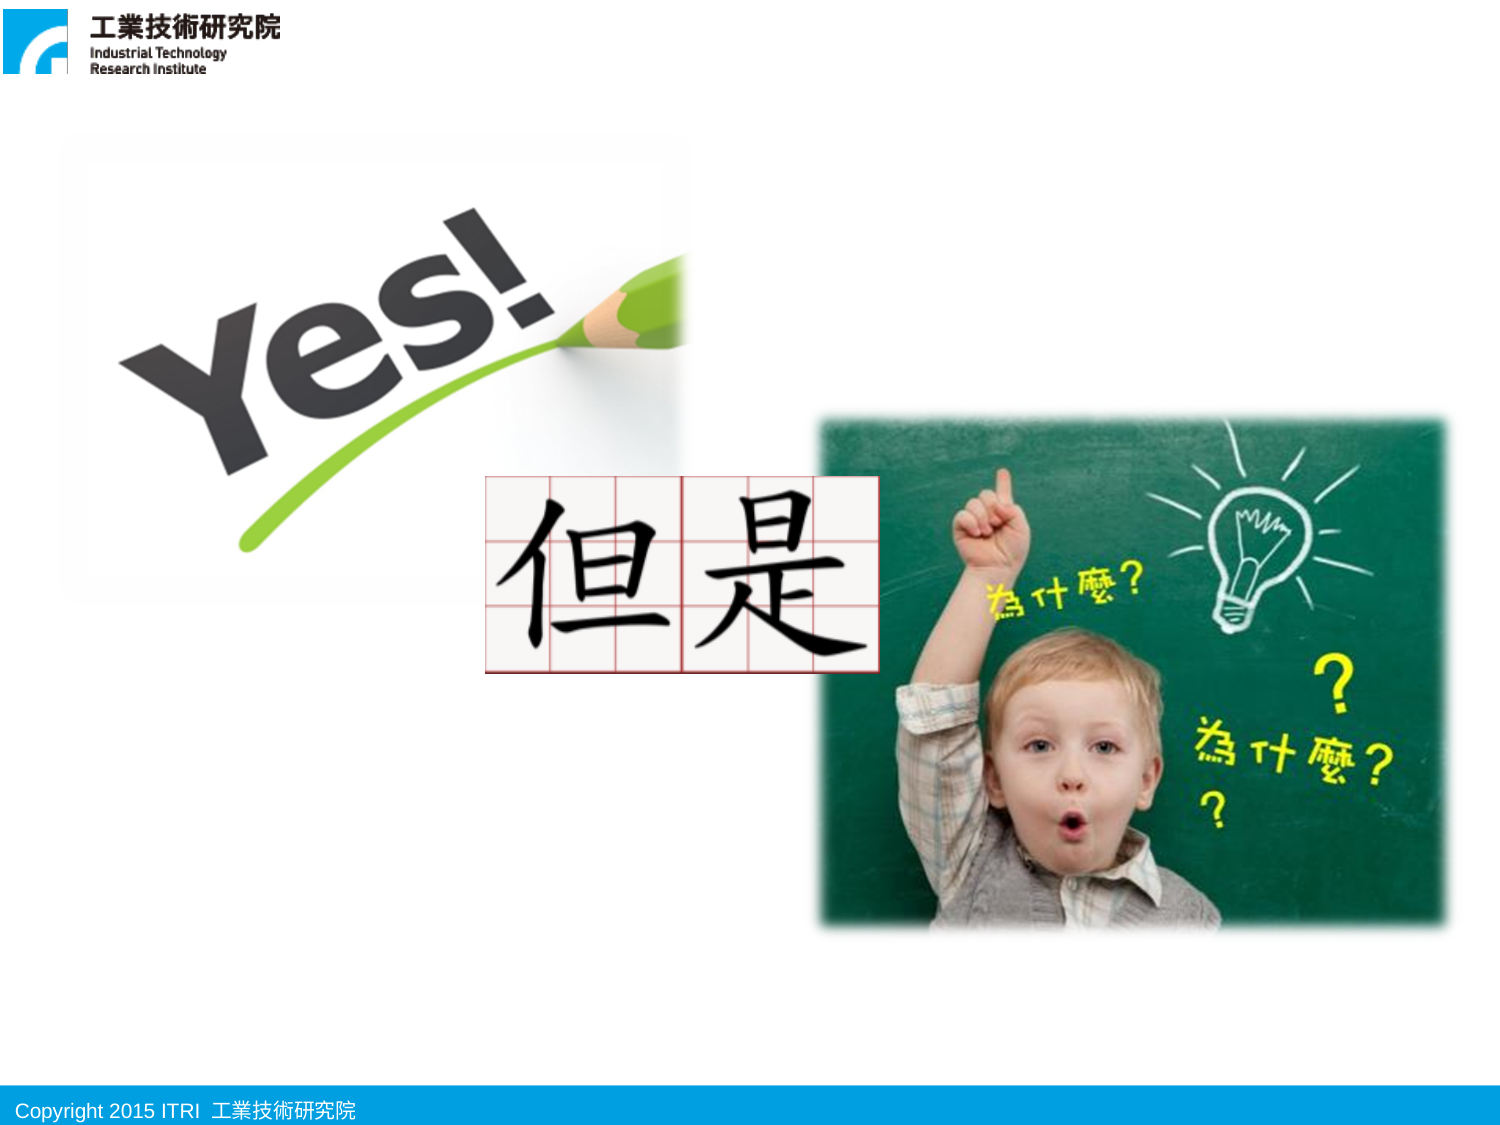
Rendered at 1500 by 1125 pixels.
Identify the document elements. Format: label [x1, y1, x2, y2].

picture [54, 128, 1462, 943]
picture [19, 9, 280, 74]
